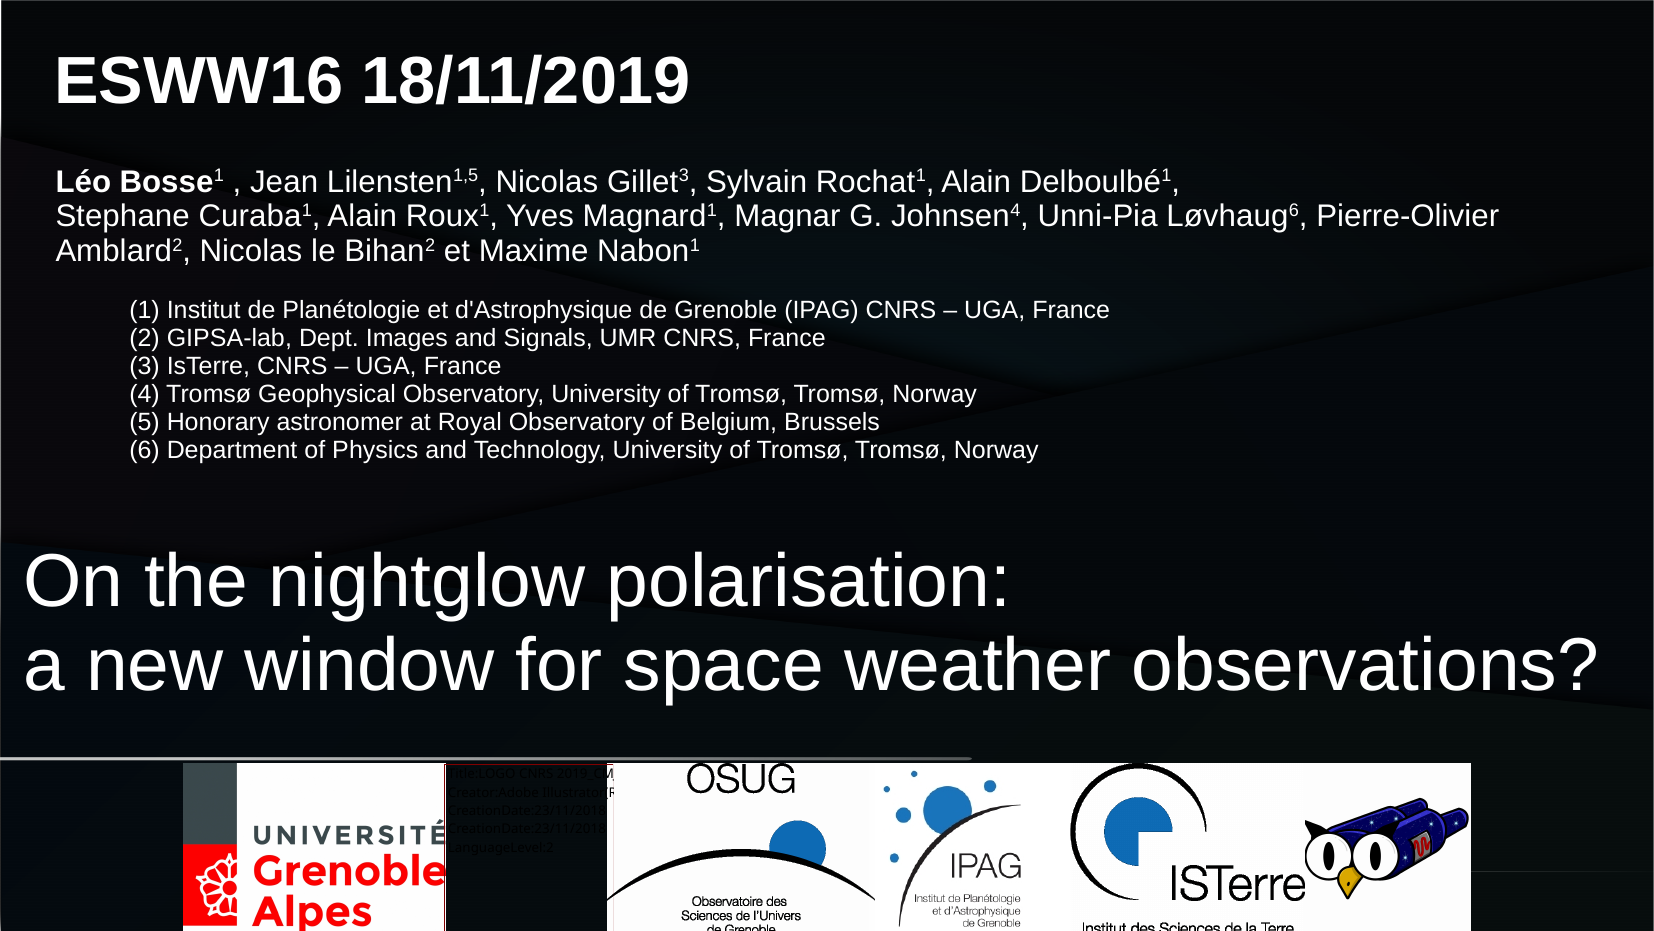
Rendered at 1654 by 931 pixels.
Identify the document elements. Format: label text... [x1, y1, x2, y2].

title On the nightglow polarisation: a new window for space weather observations? [23, 496, 1642, 748]
text_box Léo Bosse1 , Jean Lilensten1,5, Nicolas Gillet3, Sylvain Rochat1, Alain Delboulbé1, Stephane Curaba1, Alain Roux1, Yves Magnard1, Magnar G. Johnsen4, Unni-Pia Løvhaug6, Pierre-Olivier Amblard2, Nicolas le Bihan2 et Maxime Nabon1 (1) Institut de Planétologie et d'Astrophysique de Grenoble (IPAG) CNRS – UGA, France (2) GIPSA-lab, Dept. Images and Signals, UMR CNRS, France (3) IsTerre, CNRS – UGA, France (4) Tromsø Geophysical Observatory, University of Tromsø, Tromsø, Norway (5) Honorary astronomer at Royal Observatory of Belgium, Brussels (6) Department of Physics and Technology, University of Tromsø, Tromsø, Norway [40, 156, 1595, 472]
picture [0, 0, 1654, 931]
text_box ESWW16 18/11/2019 [39, 35, 710, 126]
